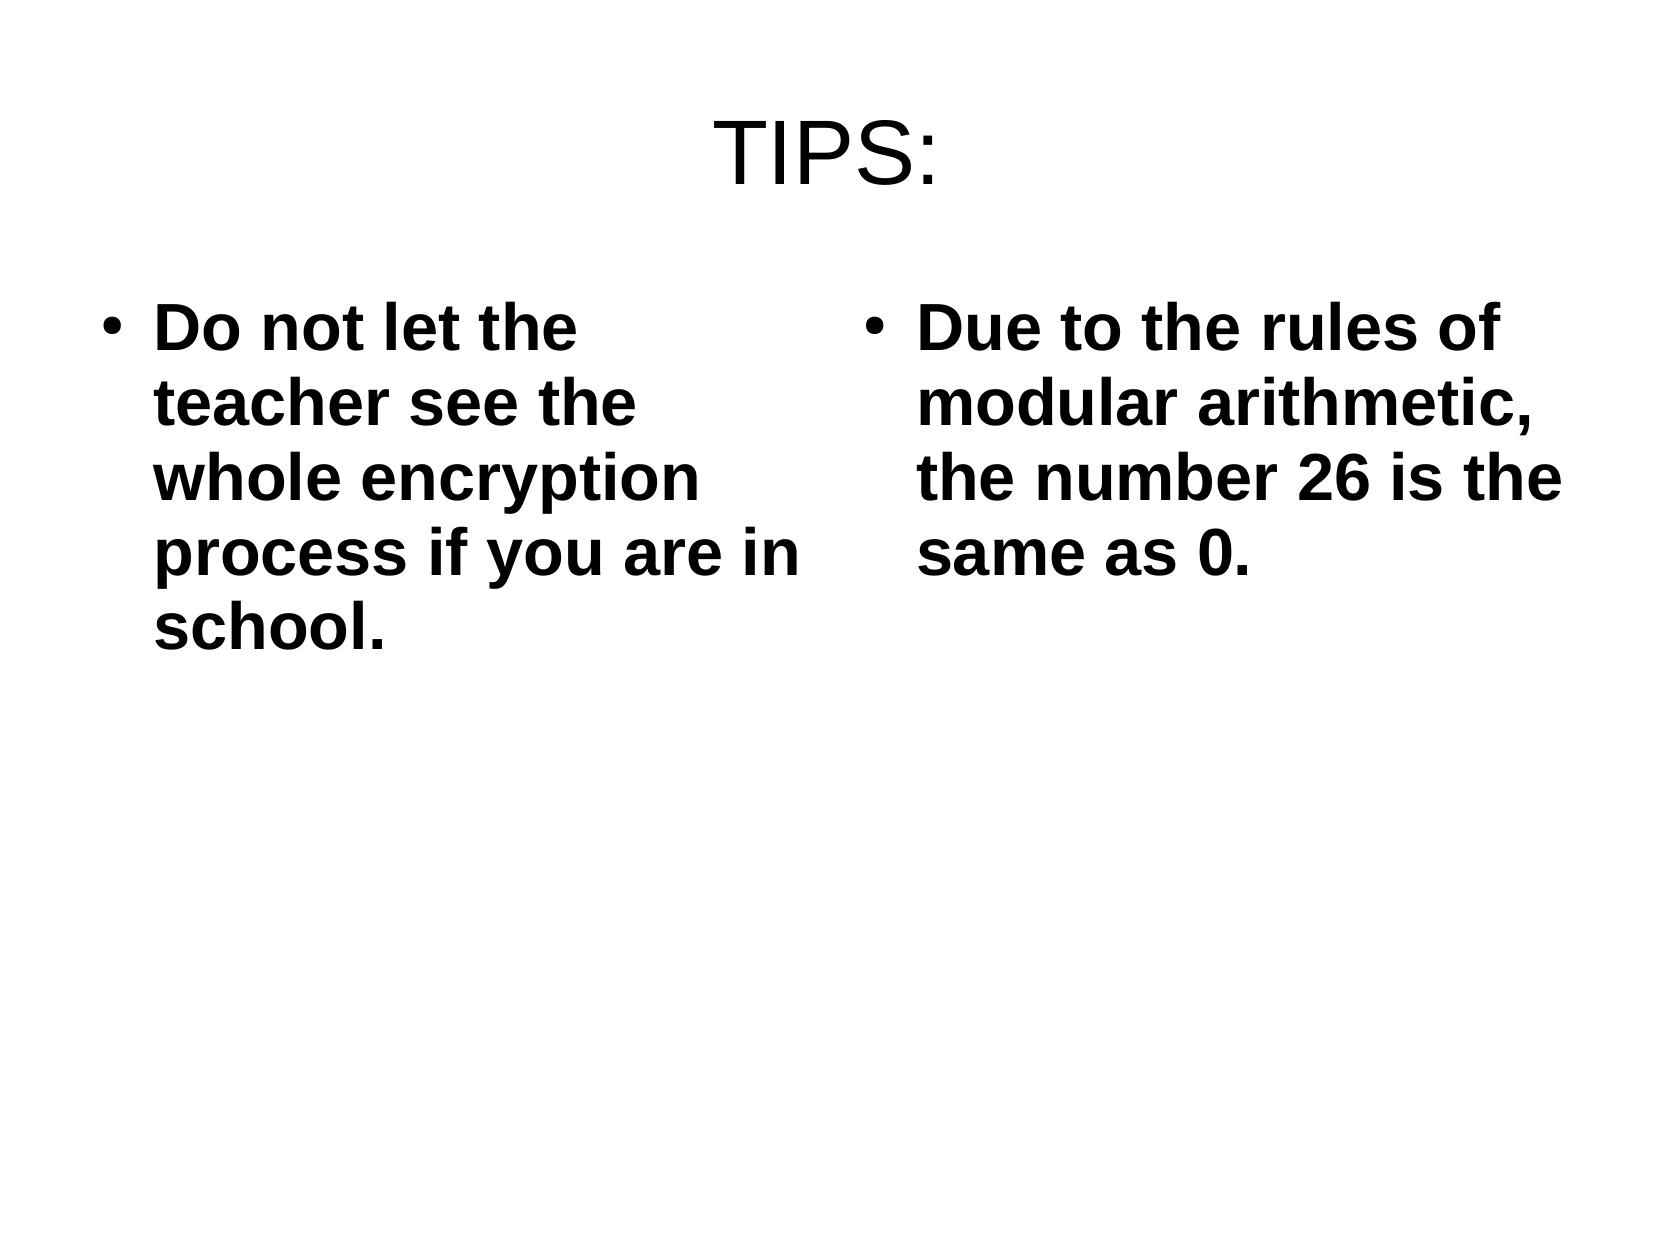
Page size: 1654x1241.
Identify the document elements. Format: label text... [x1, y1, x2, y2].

list Due to the rules of modular arithmetic, the number 26 is the same as 0. [845, 290, 1572, 1010]
list Do not let the teacher see the whole encryption process if you are in school. [82, 290, 809, 1010]
title TIPS: [82, 49, 1571, 257]
